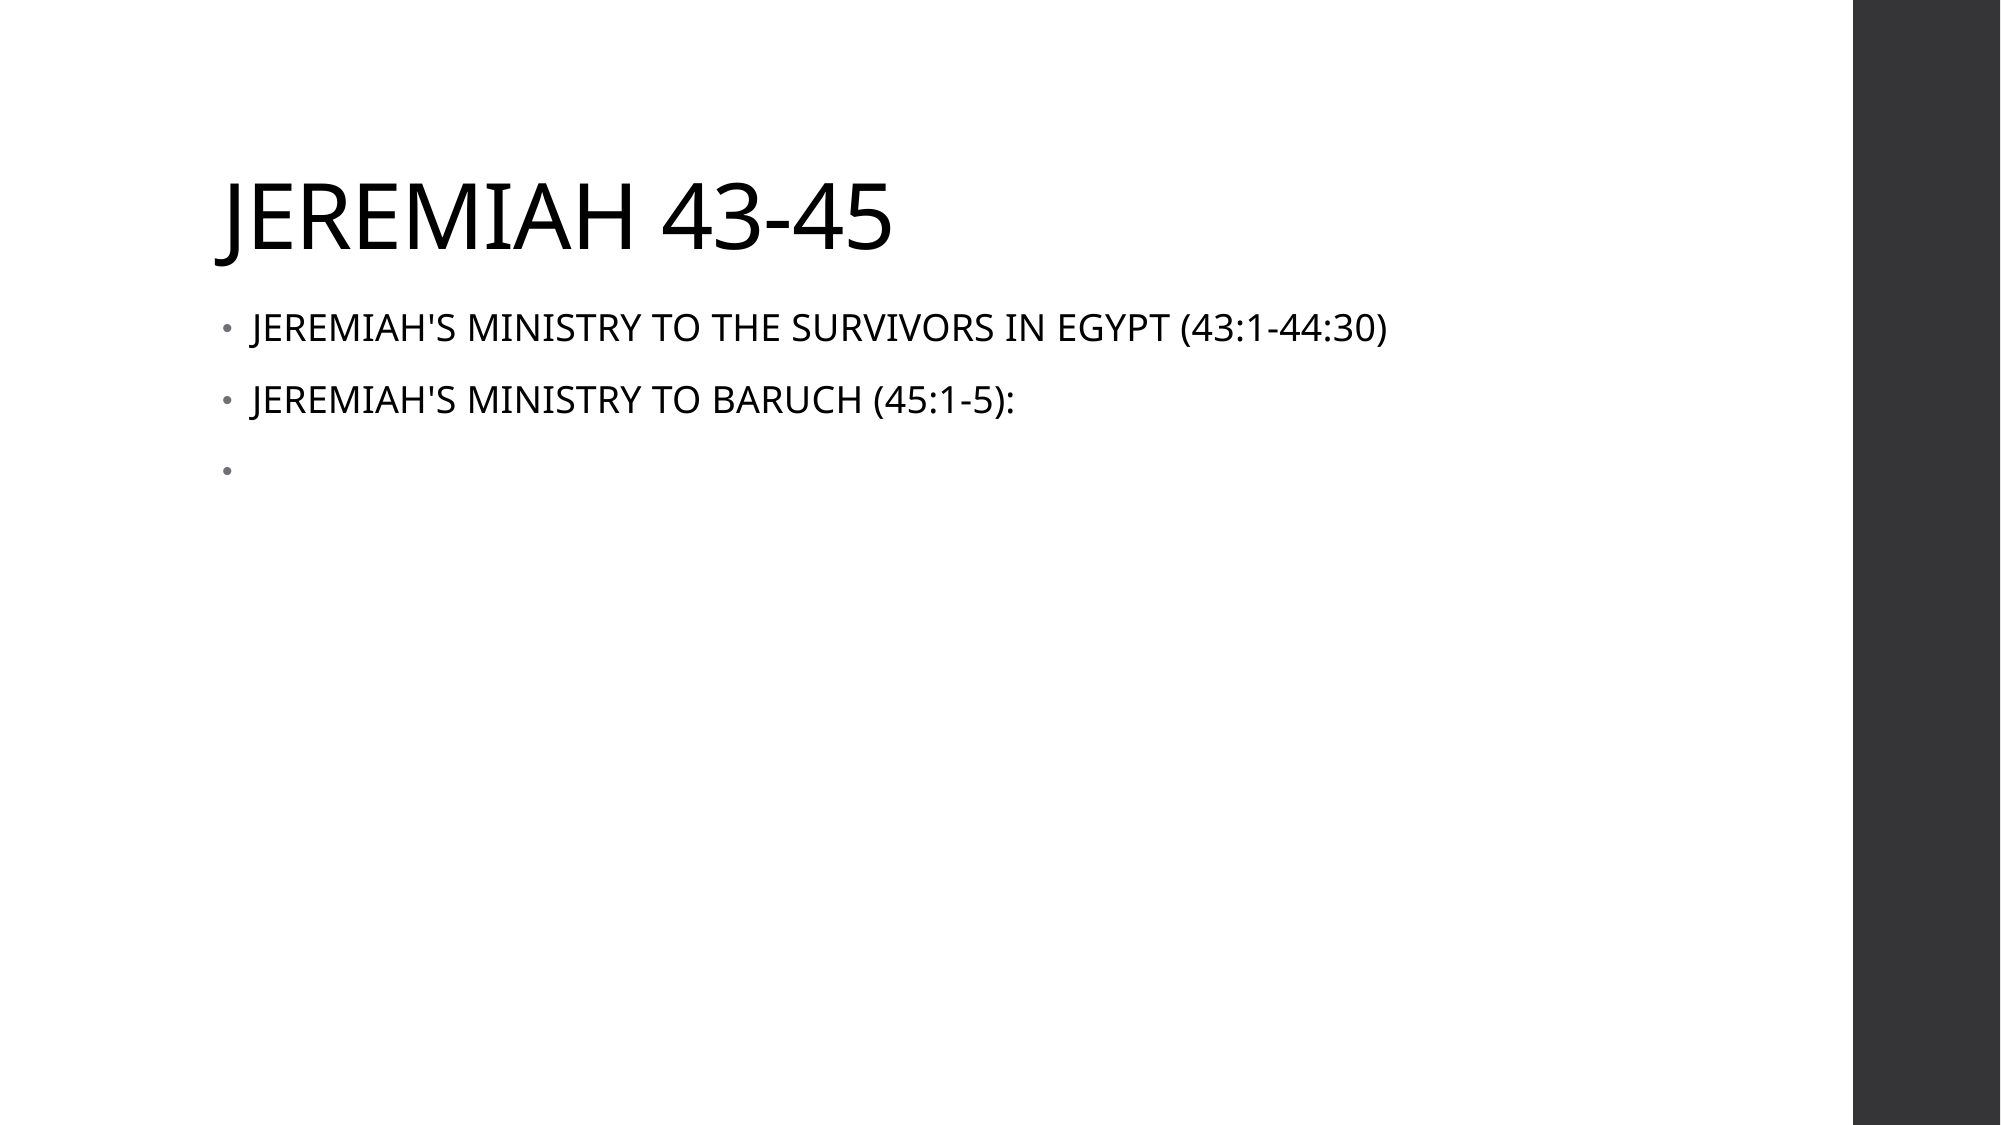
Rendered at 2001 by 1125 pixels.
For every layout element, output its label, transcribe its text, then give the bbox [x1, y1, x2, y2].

title JEREMIAH 43-45 [206, 60, 1797, 278]
list JEREMIAH'S MINISTRY TO THE SURVIVORS IN EGYPT (43:1-44:30) JEREMIAH'S MINISTRY TO BARUCH (45:1-5): [206, 299, 1617, 1014]
